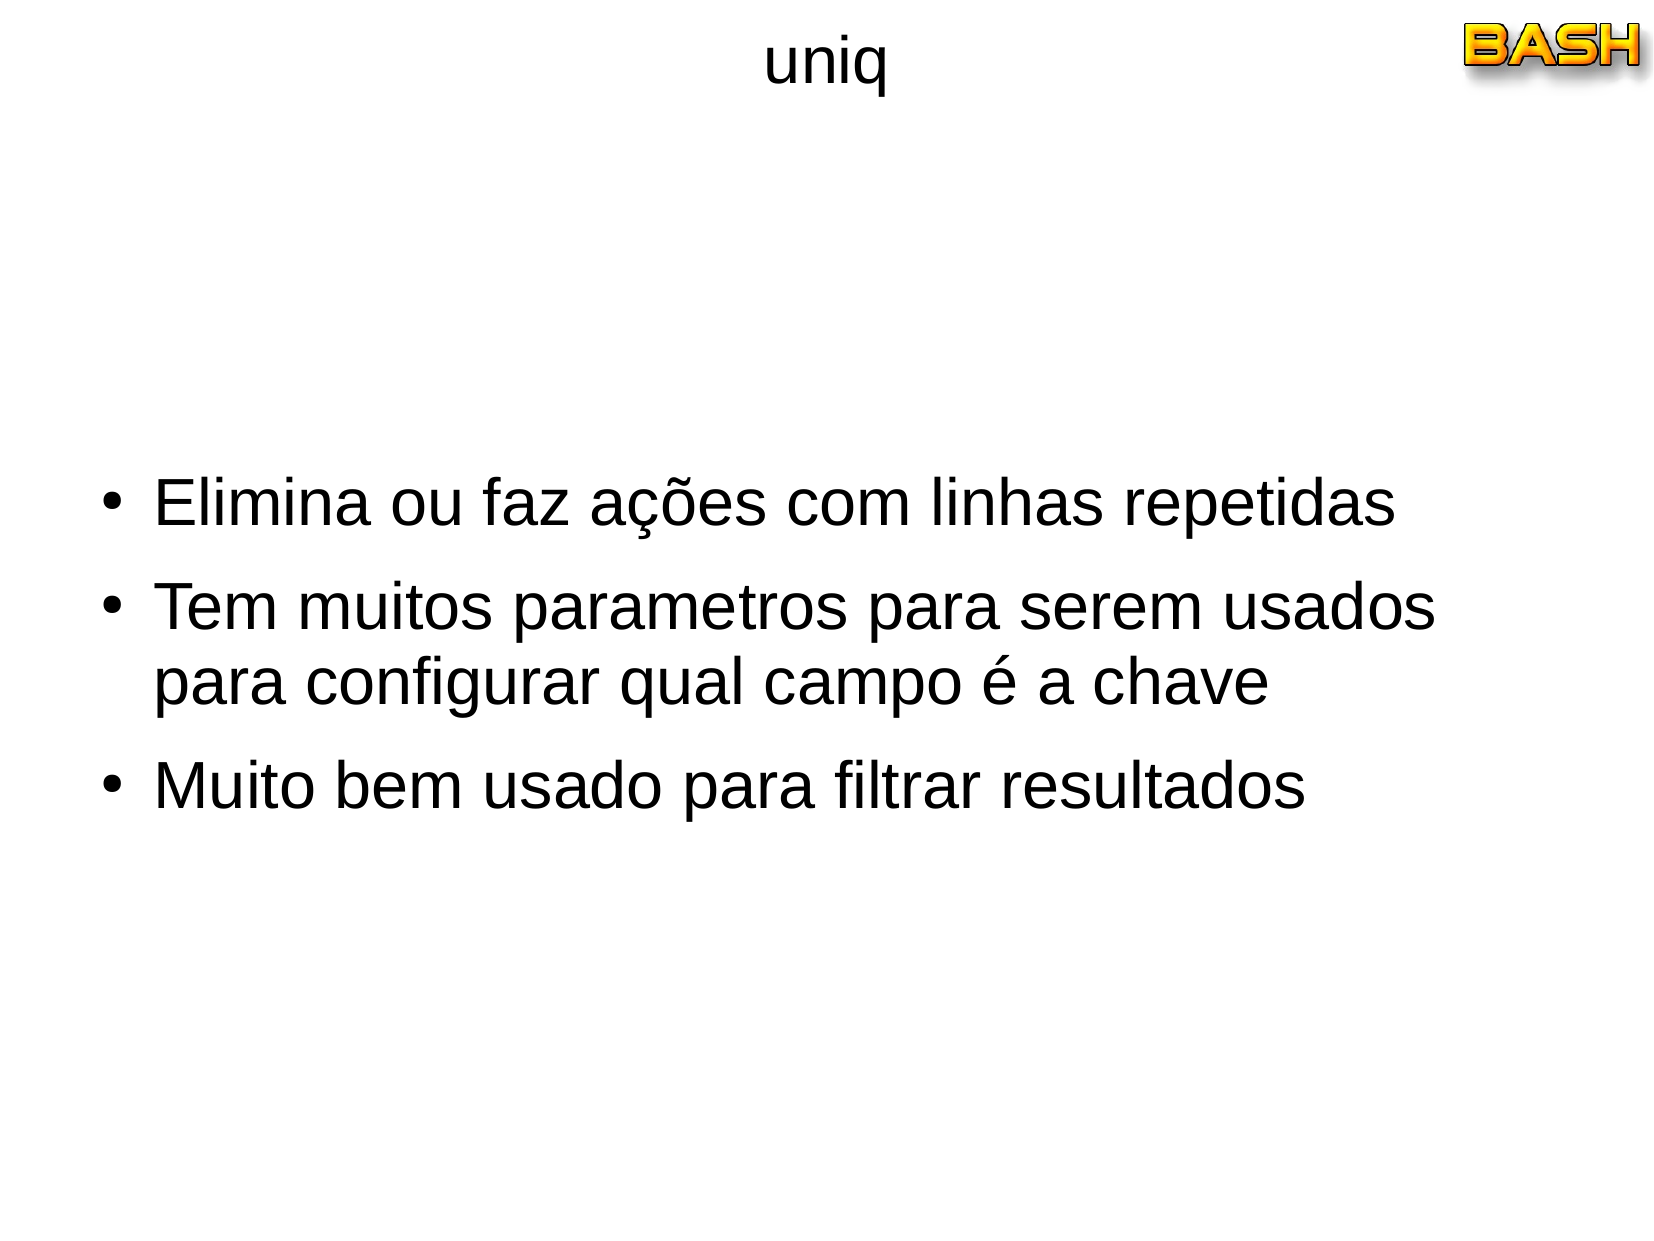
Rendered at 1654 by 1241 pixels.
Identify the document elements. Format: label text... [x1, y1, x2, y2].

list Elimina ou faz ações com linhas repetidas Tem muitos parametros para serem usados para configurar qual campo é a chave Muito bem usado para filtrar resultados [82, 464, 1571, 823]
title uniq [82, 22, 1571, 98]
picture [1450, 0, 1654, 96]
